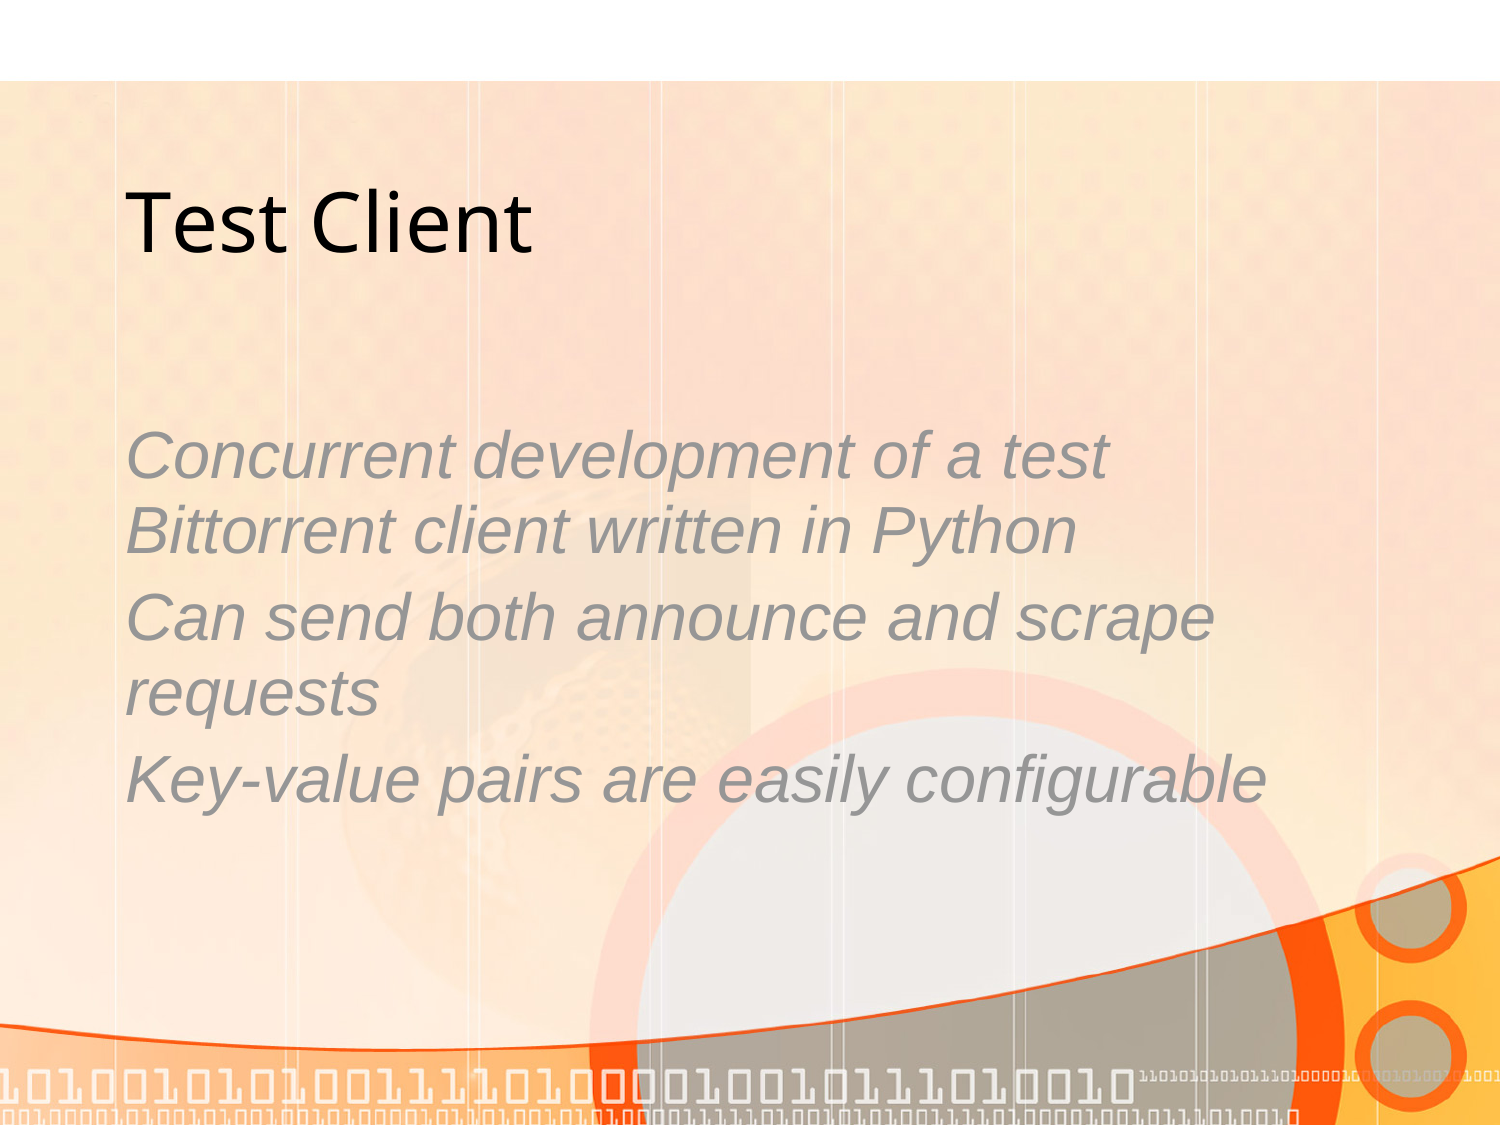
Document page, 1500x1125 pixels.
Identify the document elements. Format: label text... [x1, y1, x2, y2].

title Test Client [125, 119, 1463, 321]
subtitle Concurrent development of a test Bittorrent client written in Python Can send both announce and scrape requests Key-value pairs are easily configurable [125, 299, 1388, 936]
picture [0, 0, 1500, 1125]
